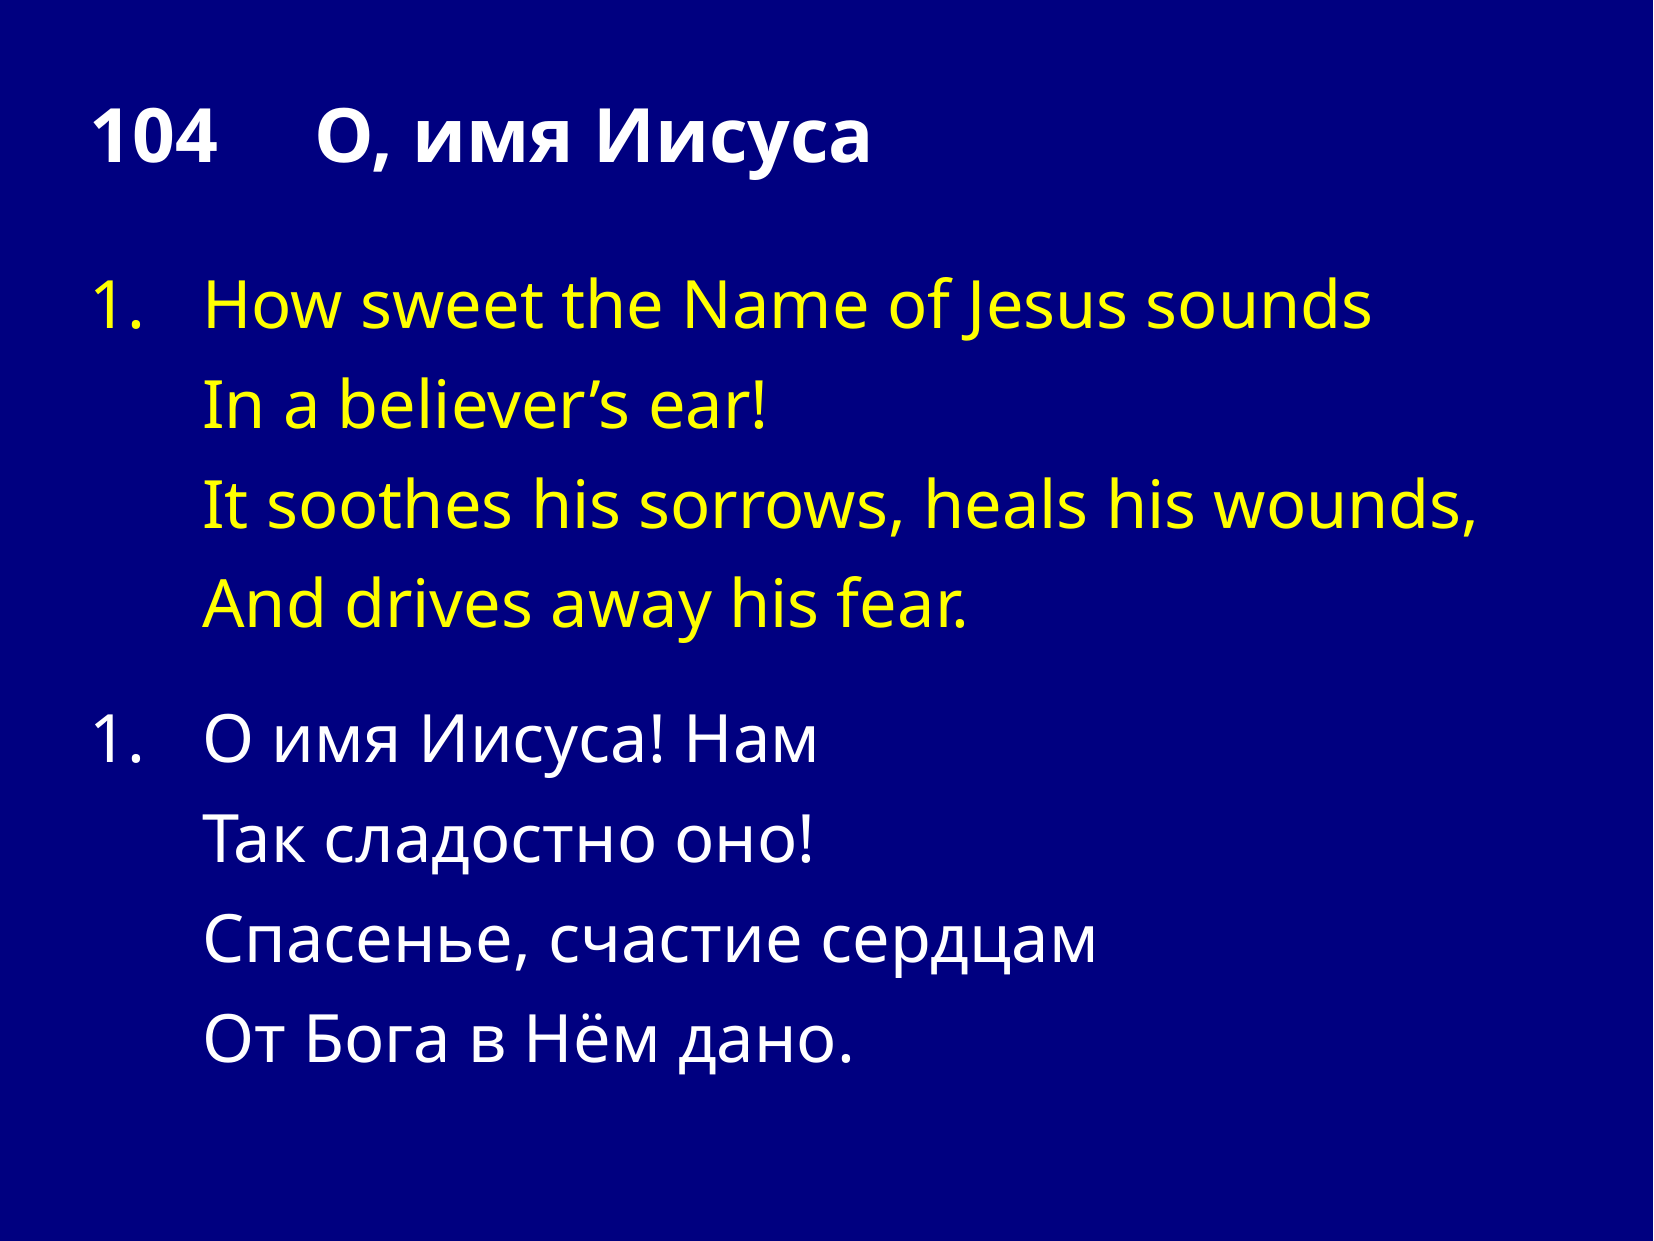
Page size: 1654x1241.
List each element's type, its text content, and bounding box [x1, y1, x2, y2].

text_box 104 О, имя Иисуса [75, 75, 1576, 188]
text_box 1. How sweet the Name of Jesus sounds In a believer’s ear! It soothes his sorrows, heals his wounds, And drives away his fear. [75, 150, 1653, 638]
text_box 1. О имя Иисуса! Нам Так сладостно оно! Спасенье, счастие сердцам От Бога в Нём дано. [75, 675, 1576, 1163]
